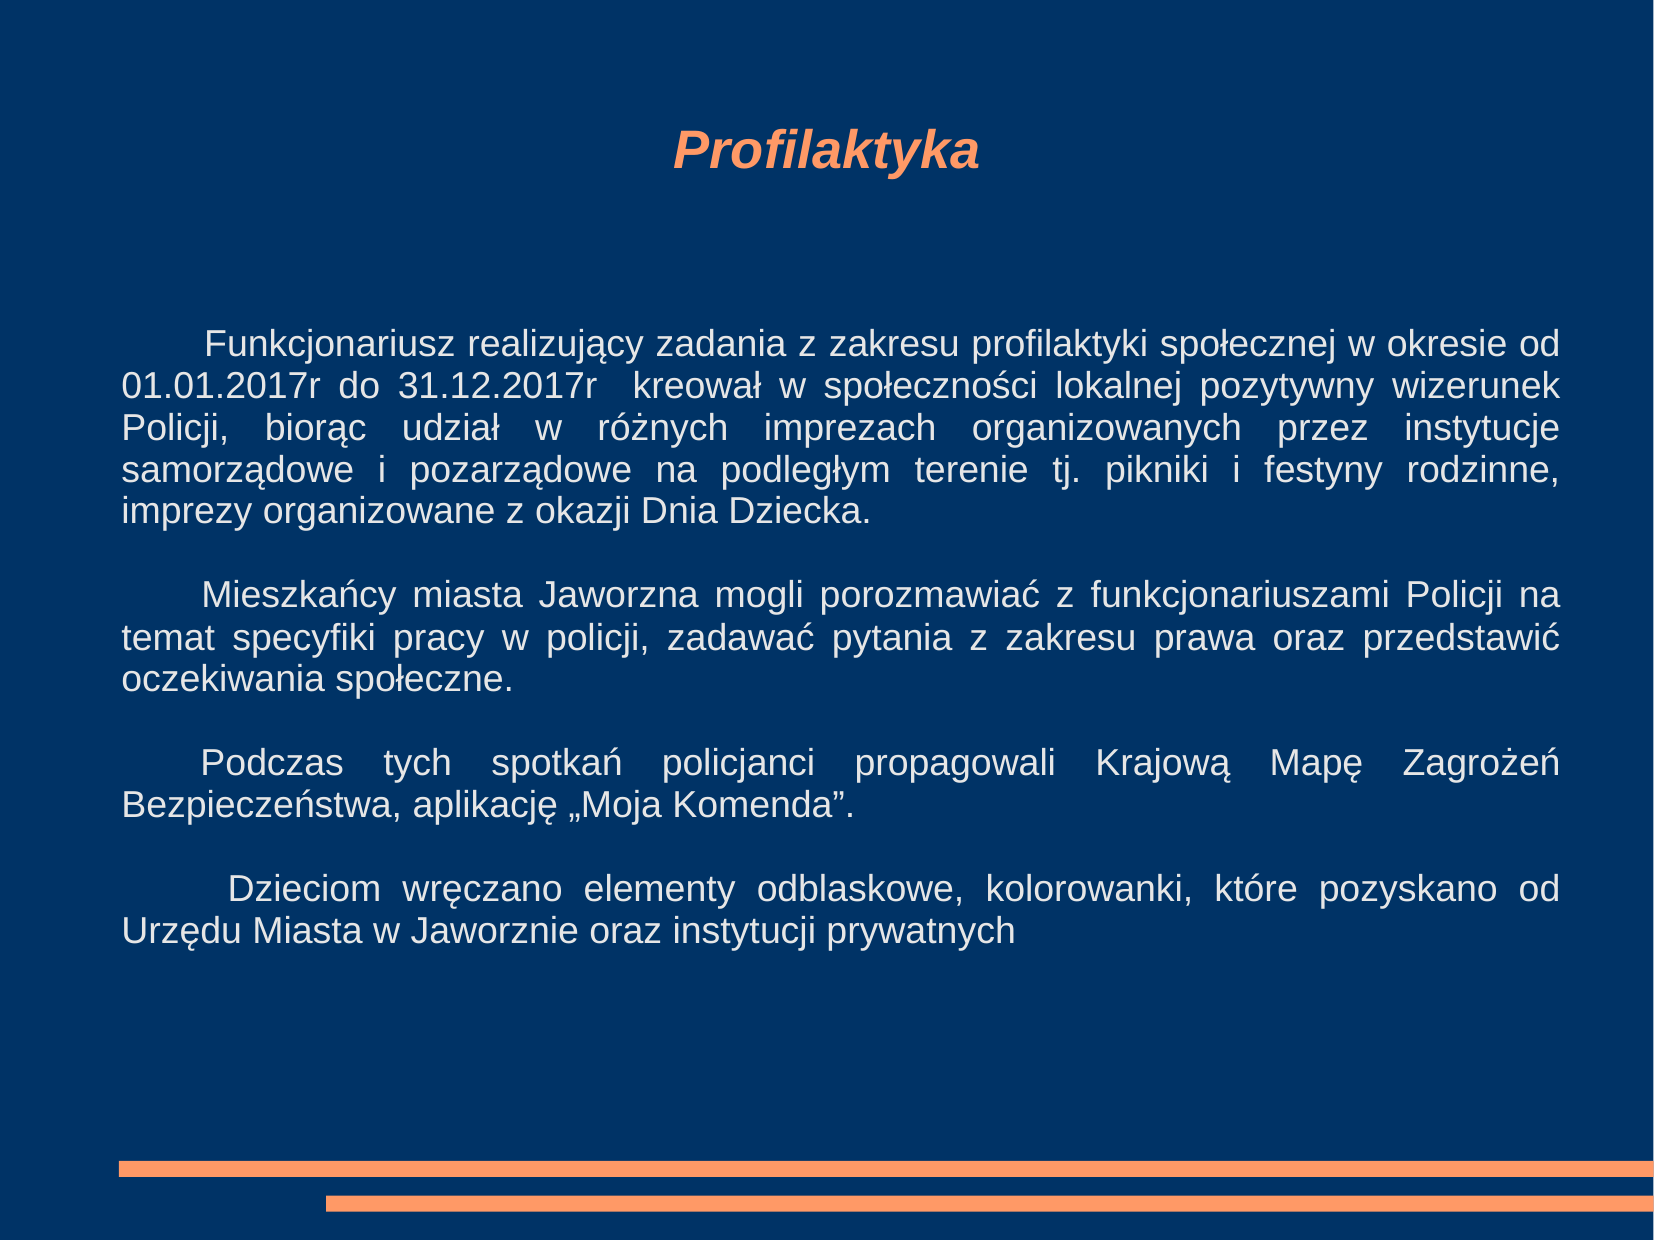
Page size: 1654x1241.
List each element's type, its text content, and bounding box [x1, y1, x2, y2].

title Profilaktyka [121, 46, 1534, 254]
list Funkcjonariusz realizujący zadania z zakresu profilaktyki społecznej w okresie od 01.01.2017r do 31.12.2017r kreował w społeczności lokalnej pozytywny wizerunek Policji, biorąc udział w różnych imprezach organizowanych przez instytucje samorządowe i pozarządowe na podległym terenie tj. pikniki i festyny rodzinne, imprezy organizowane z okazji Dnia Dziecka. Mieszkańcy miasta Jaworzna mogli porozmawiać z funkcjonariuszami Policji na temat specyfiki pracy w policji, zadawać pytania z zakresu prawa oraz przedstawić oczekiwania społeczne. Podczas tych spotkań policjanci propagowali Krajową Mapę Zagrożeń Bezpieczeństwa, aplikację „Moja Komenda”. Dzieciom wręczano elementy odblaskowe, kolorowanki, które pozyskano od Urzędu Miasta w Jaworznie oraz instytucji prywatnych [121, 322, 1561, 1042]
